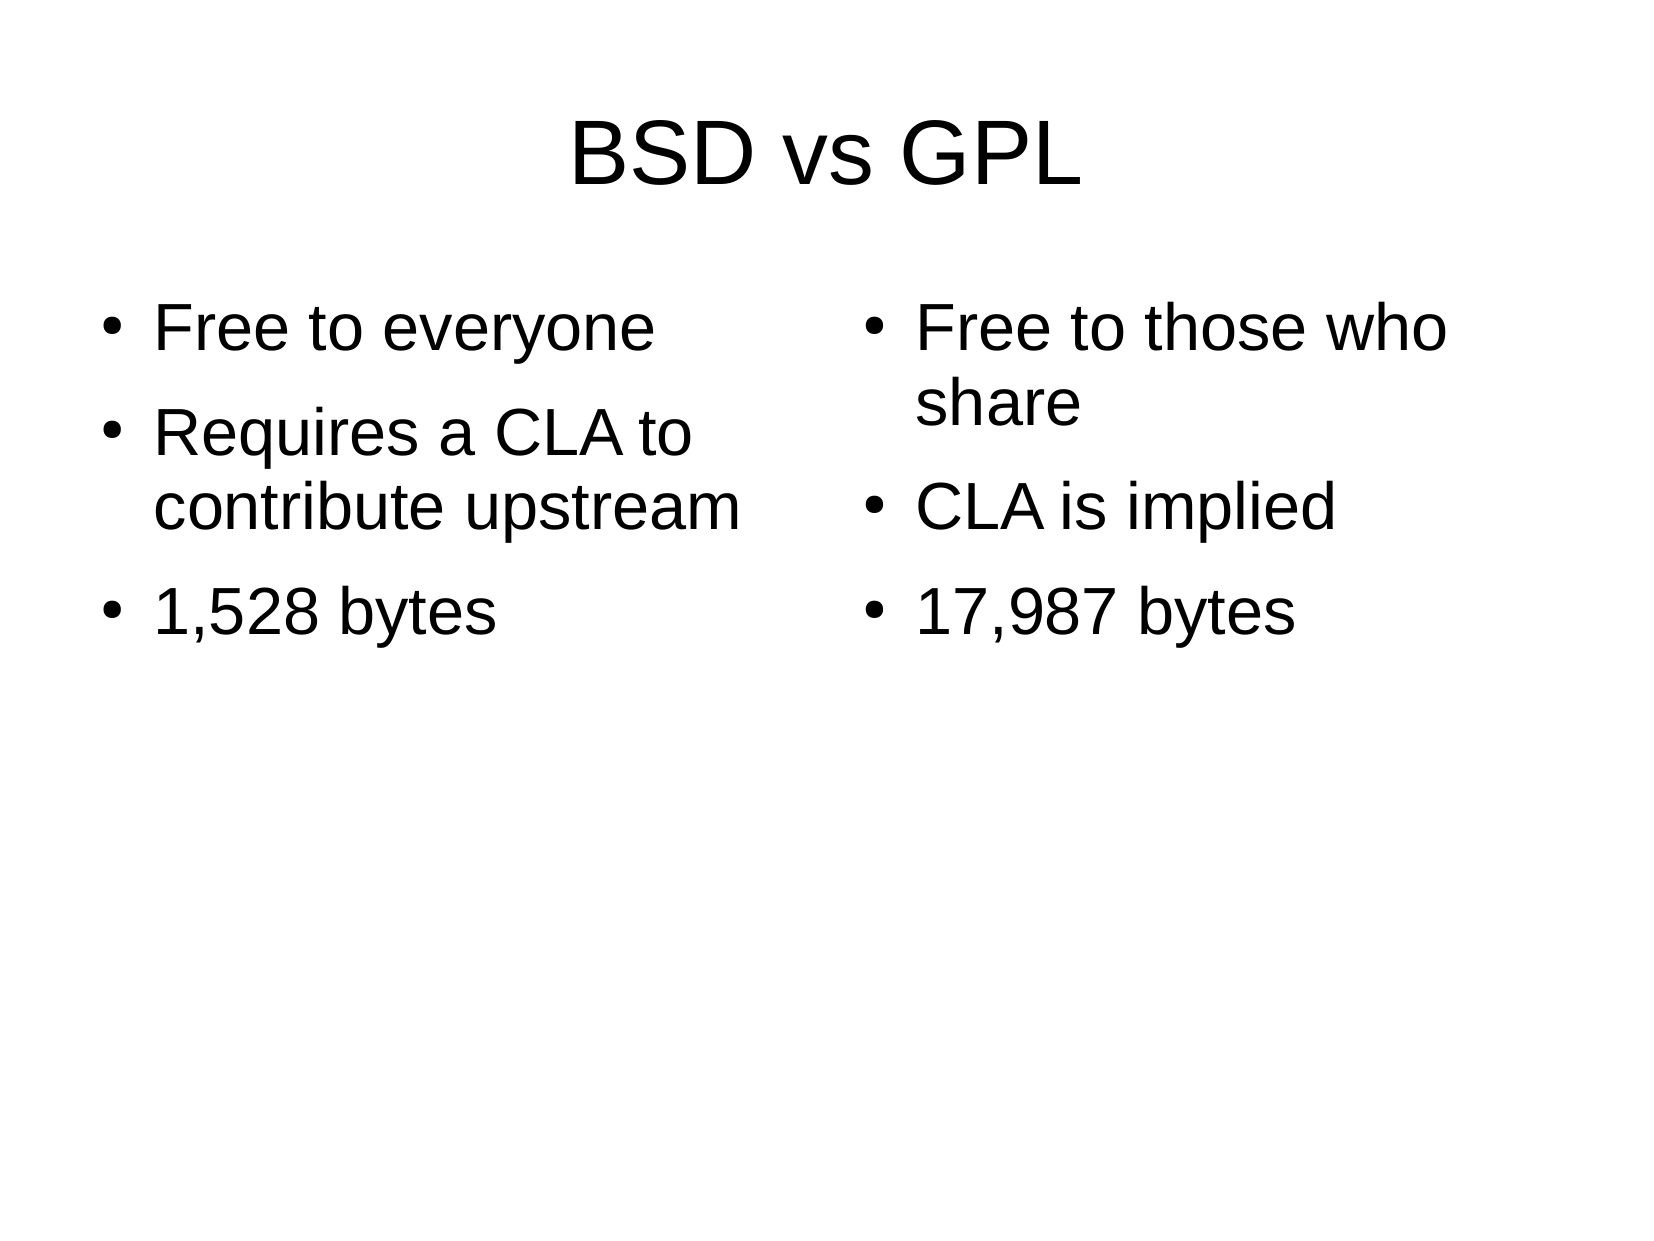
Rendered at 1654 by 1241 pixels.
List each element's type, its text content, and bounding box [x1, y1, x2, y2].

list Free to those who share CLA is implied 17,987 bytes [844, 290, 1571, 1109]
list Free to everyone Requires a CLA to contribute upstream 1,528 bytes [82, 290, 809, 1109]
title BSD vs GPL [82, 49, 1571, 257]
